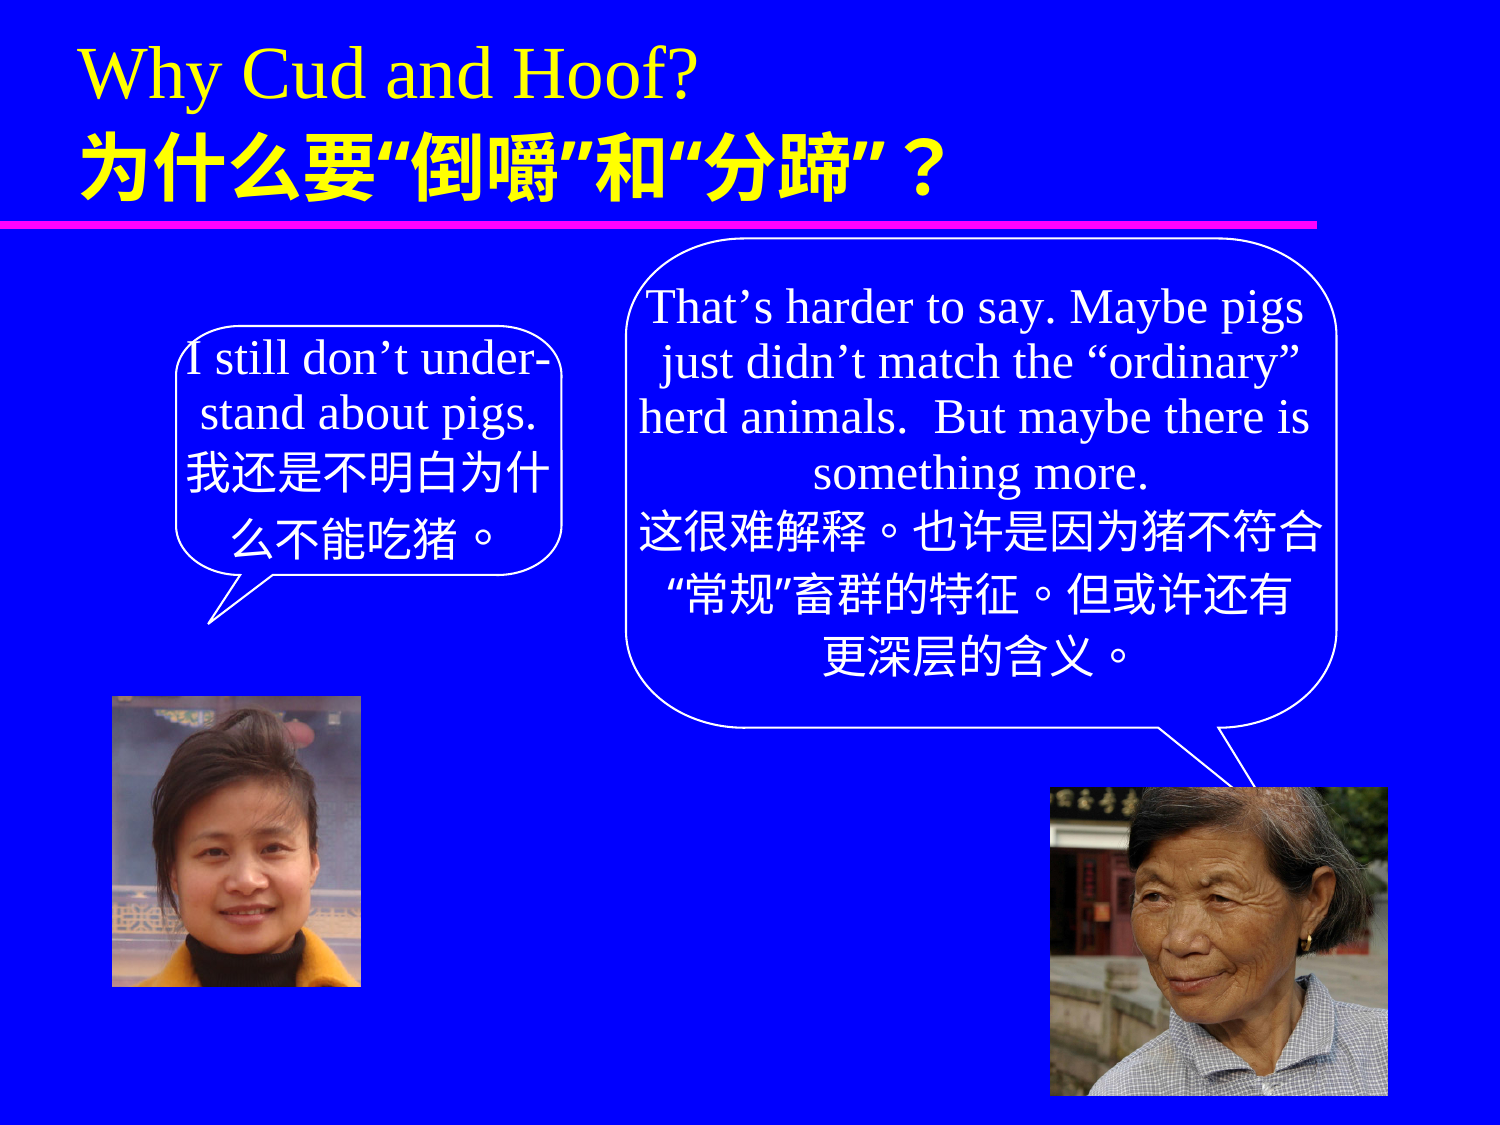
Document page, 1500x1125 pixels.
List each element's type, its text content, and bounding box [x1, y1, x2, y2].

text_box That’s harder to say. Maybe pigs just didn’t match the “ordinary” herd animals. But maybe there is something more. 这很难解释。也许是因为猪不符合 “常规”畜群的特征。但或许还有 更深层的含义。 [625, 238, 1337, 787]
title Why Cud and Hoof? 为什么要“倒嚼”和“分蹄”？ [62, 39, 1363, 225]
picture [112, 696, 361, 987]
text_box I still don’t under- stand about pigs. 我还是不明白为什 么不能吃猪。 [176, 325, 562, 624]
picture [1050, 787, 1388, 1096]
